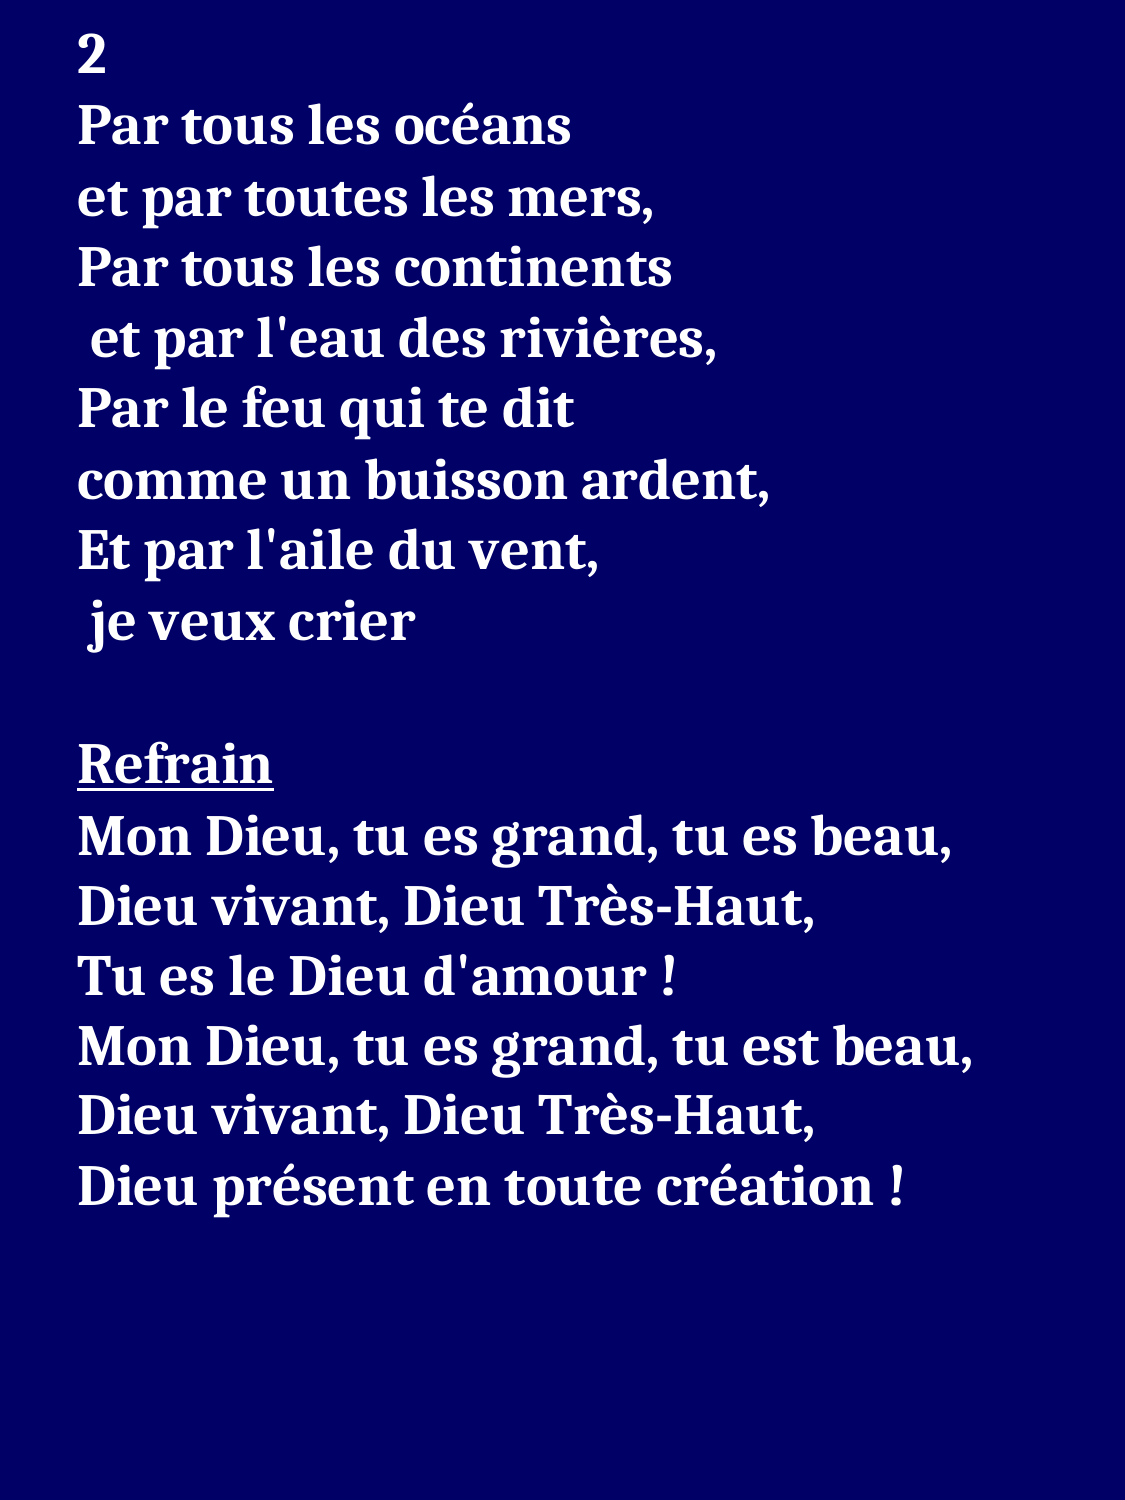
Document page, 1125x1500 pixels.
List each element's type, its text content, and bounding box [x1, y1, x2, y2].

text_box 2 Par tous les océans et par toutes les mers, Par tous les continents et par l'eau des rivières, Par le feu qui te dit comme un buisson ardent, Et par l'aile du vent, je veux crier Refrain Mon Dieu, tu es grand, tu es beau, Dieu vivant, Dieu Très-Haut, Tu es le Dieu d'amour ! Mon Dieu, tu es grand, tu est beau, Dieu vivant, Dieu Très-Haut, Dieu présent en toute création ! [77, 23, 1048, 1351]
